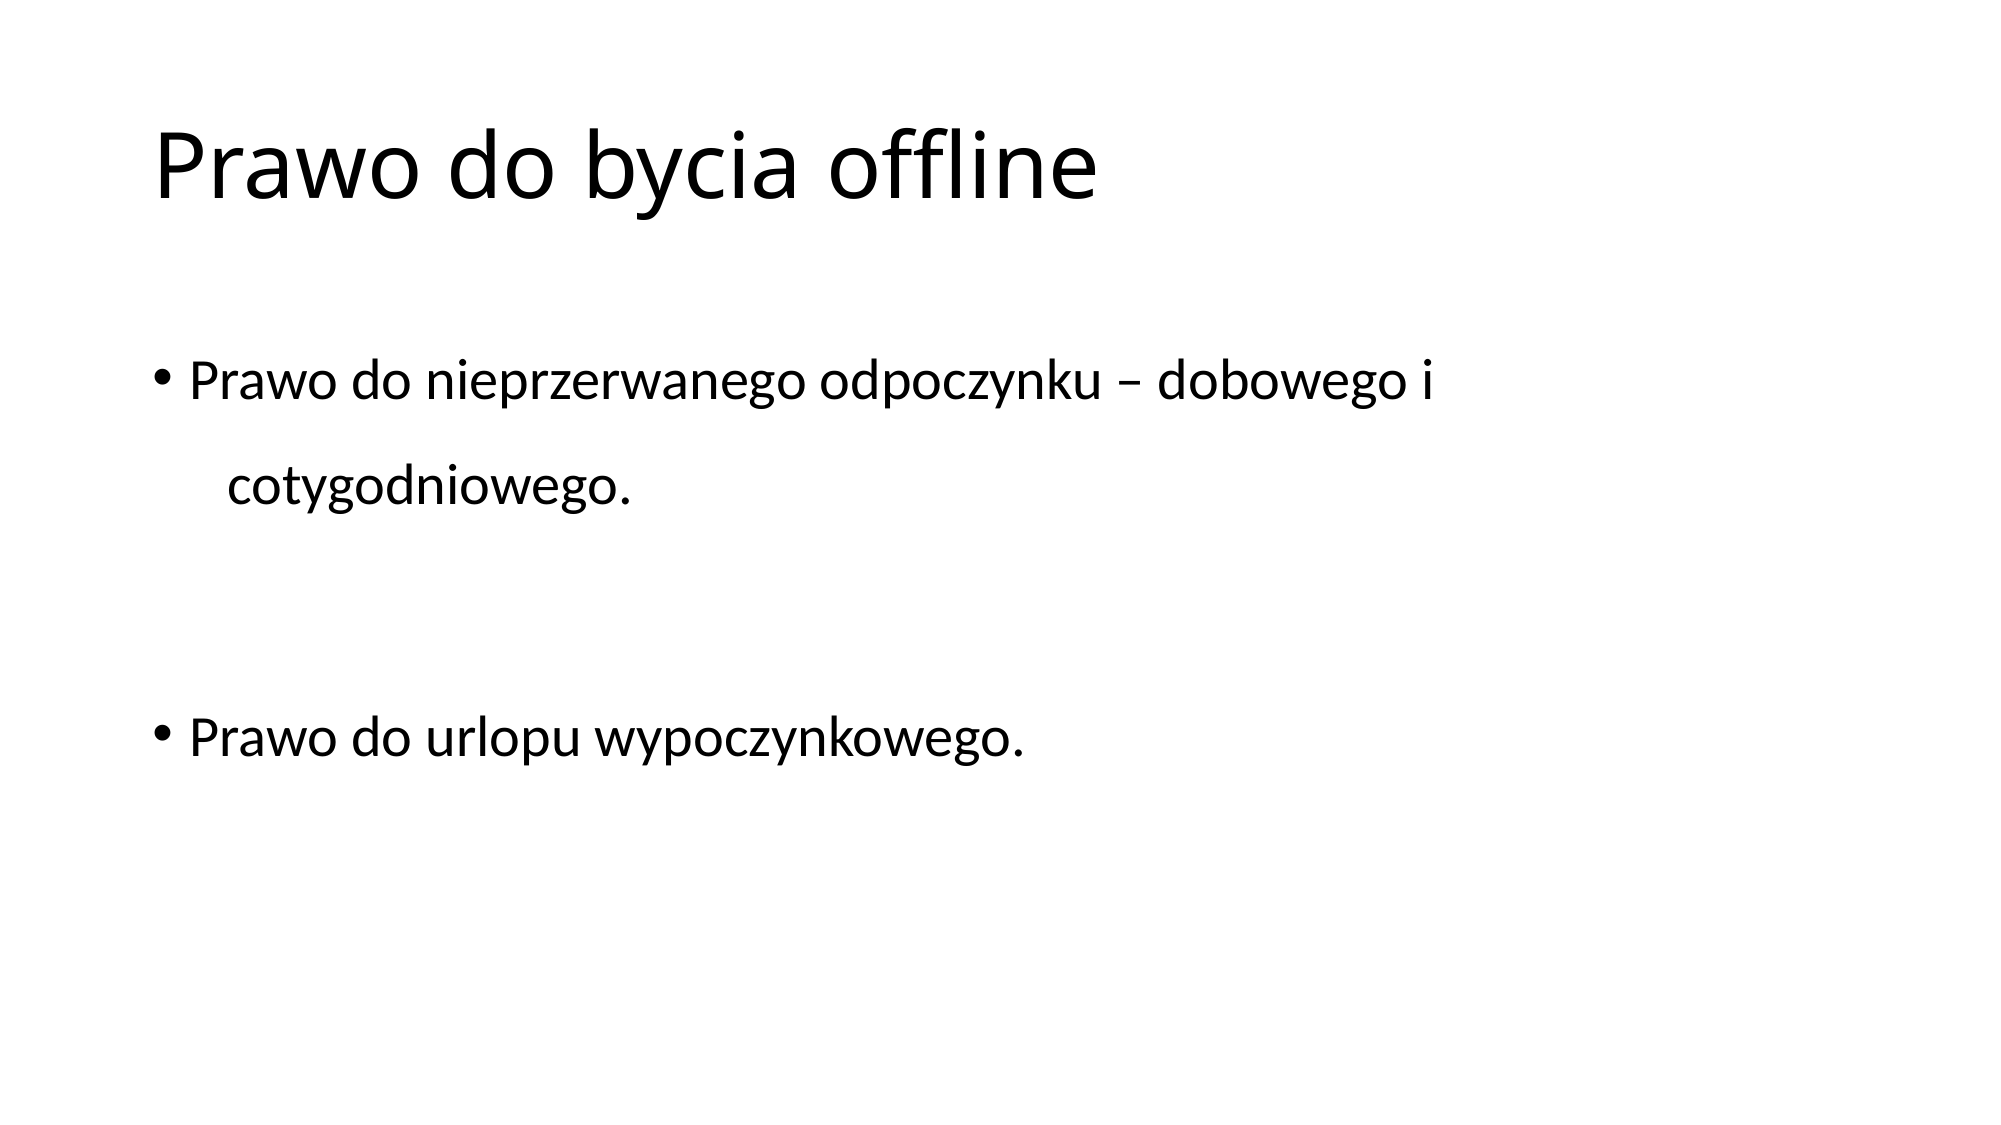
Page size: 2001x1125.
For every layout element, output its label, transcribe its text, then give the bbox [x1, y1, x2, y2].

list Prawo do nieprzerwanego odpoczynku – dobowego i cotygodniowego. Prawo do urlopu wypoczynkowego. [137, 299, 1863, 1014]
title Prawo do bycia offline [137, 59, 1863, 278]
